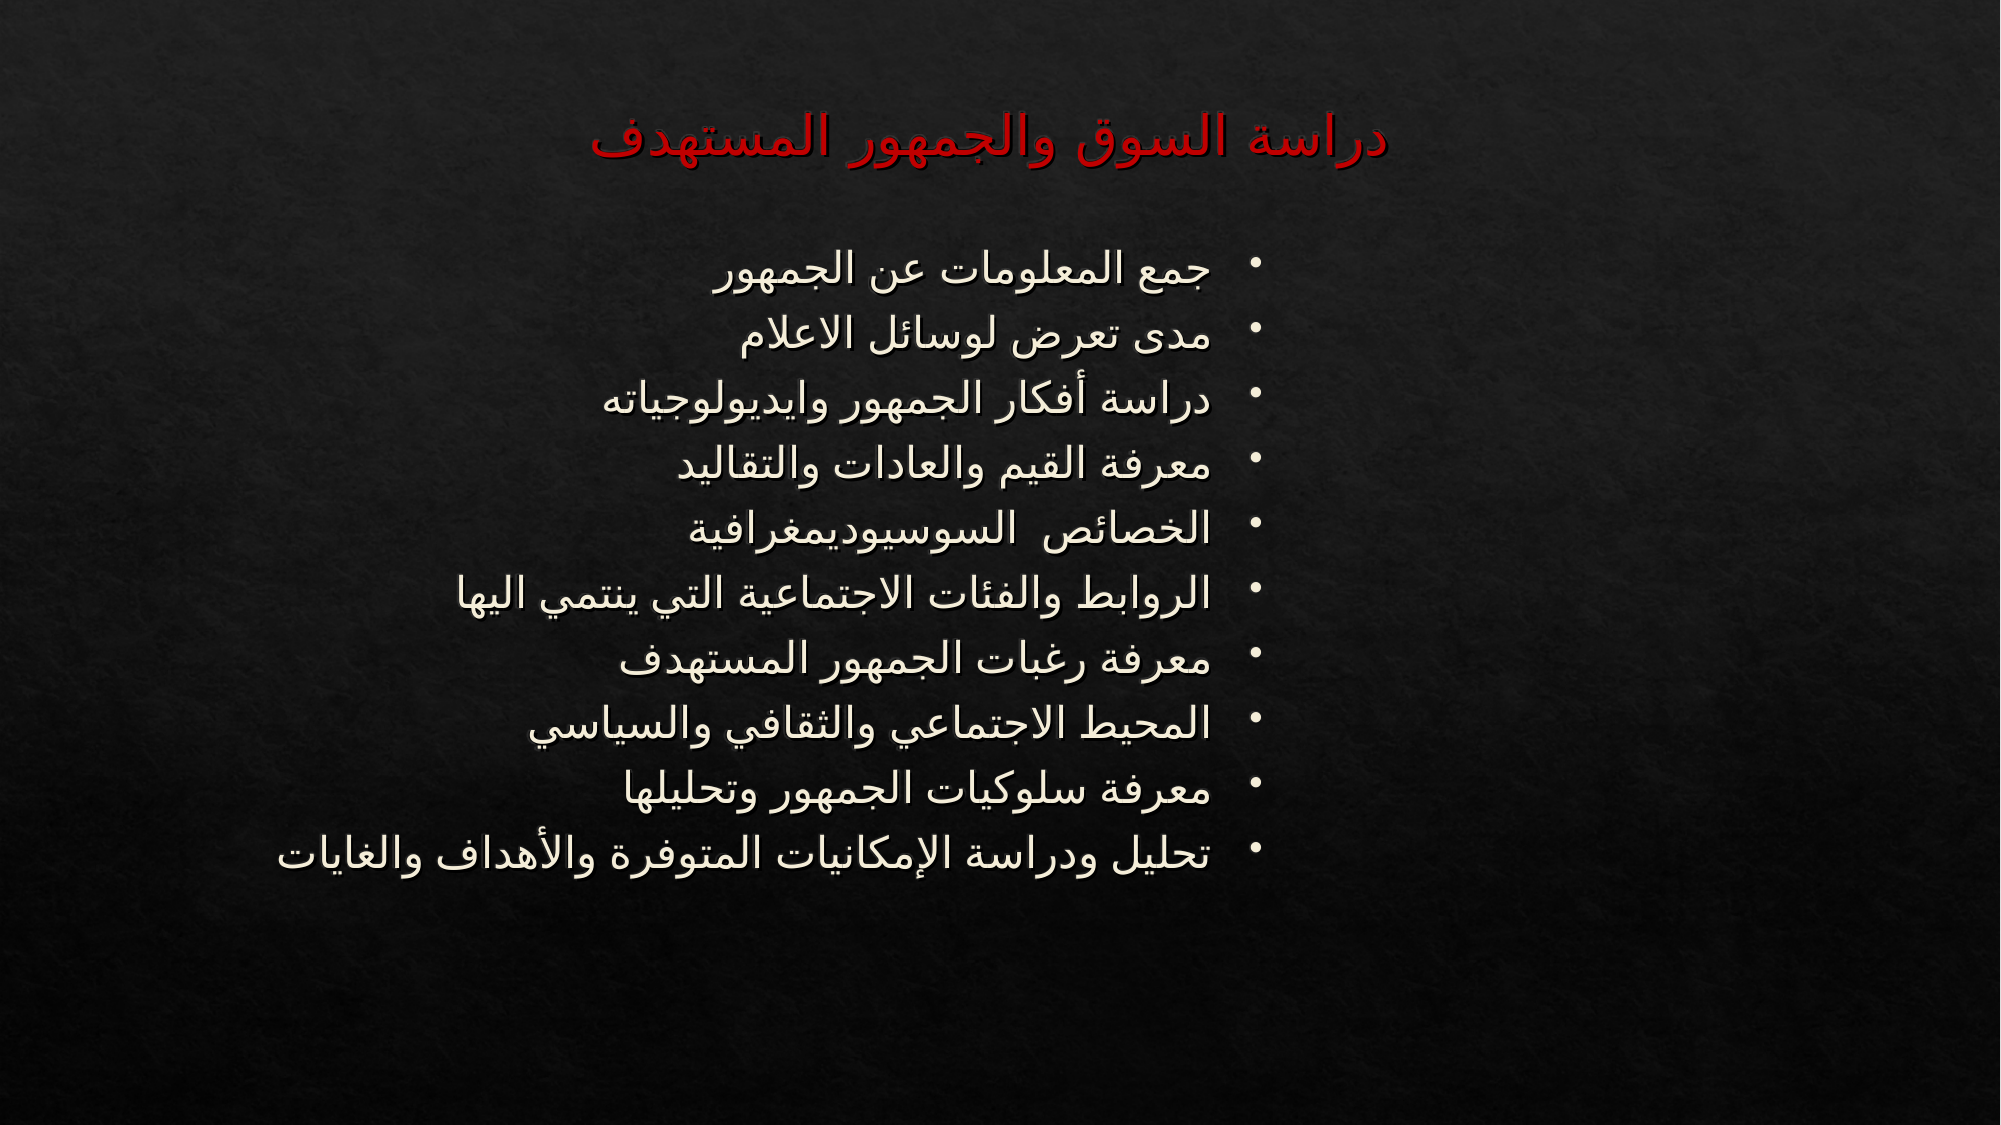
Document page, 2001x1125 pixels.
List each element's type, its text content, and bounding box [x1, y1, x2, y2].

title دراسة السوق والجمهور المستهدف [149, 99, 1849, 175]
list جمع المعلومات عن الجمهور مدى تعرض لوسائل الاعلام دراسة أفكار الجمهور وايديولوجياته معرفة القيم والعادات والتقاليد الخصائص السوسيوديمغرافية الروابط والفئات الاجتماعية التي ينتمي اليها معرفة رغبات الجمهور المستهدف المحيط الاجتماعي والثقافي والسياسي معرفة سلوكيات الجمهور وتحليلها تحليل ودراسة الإمكانيات المتوفرة والأهداف والغايات [149, 232, 1849, 999]
